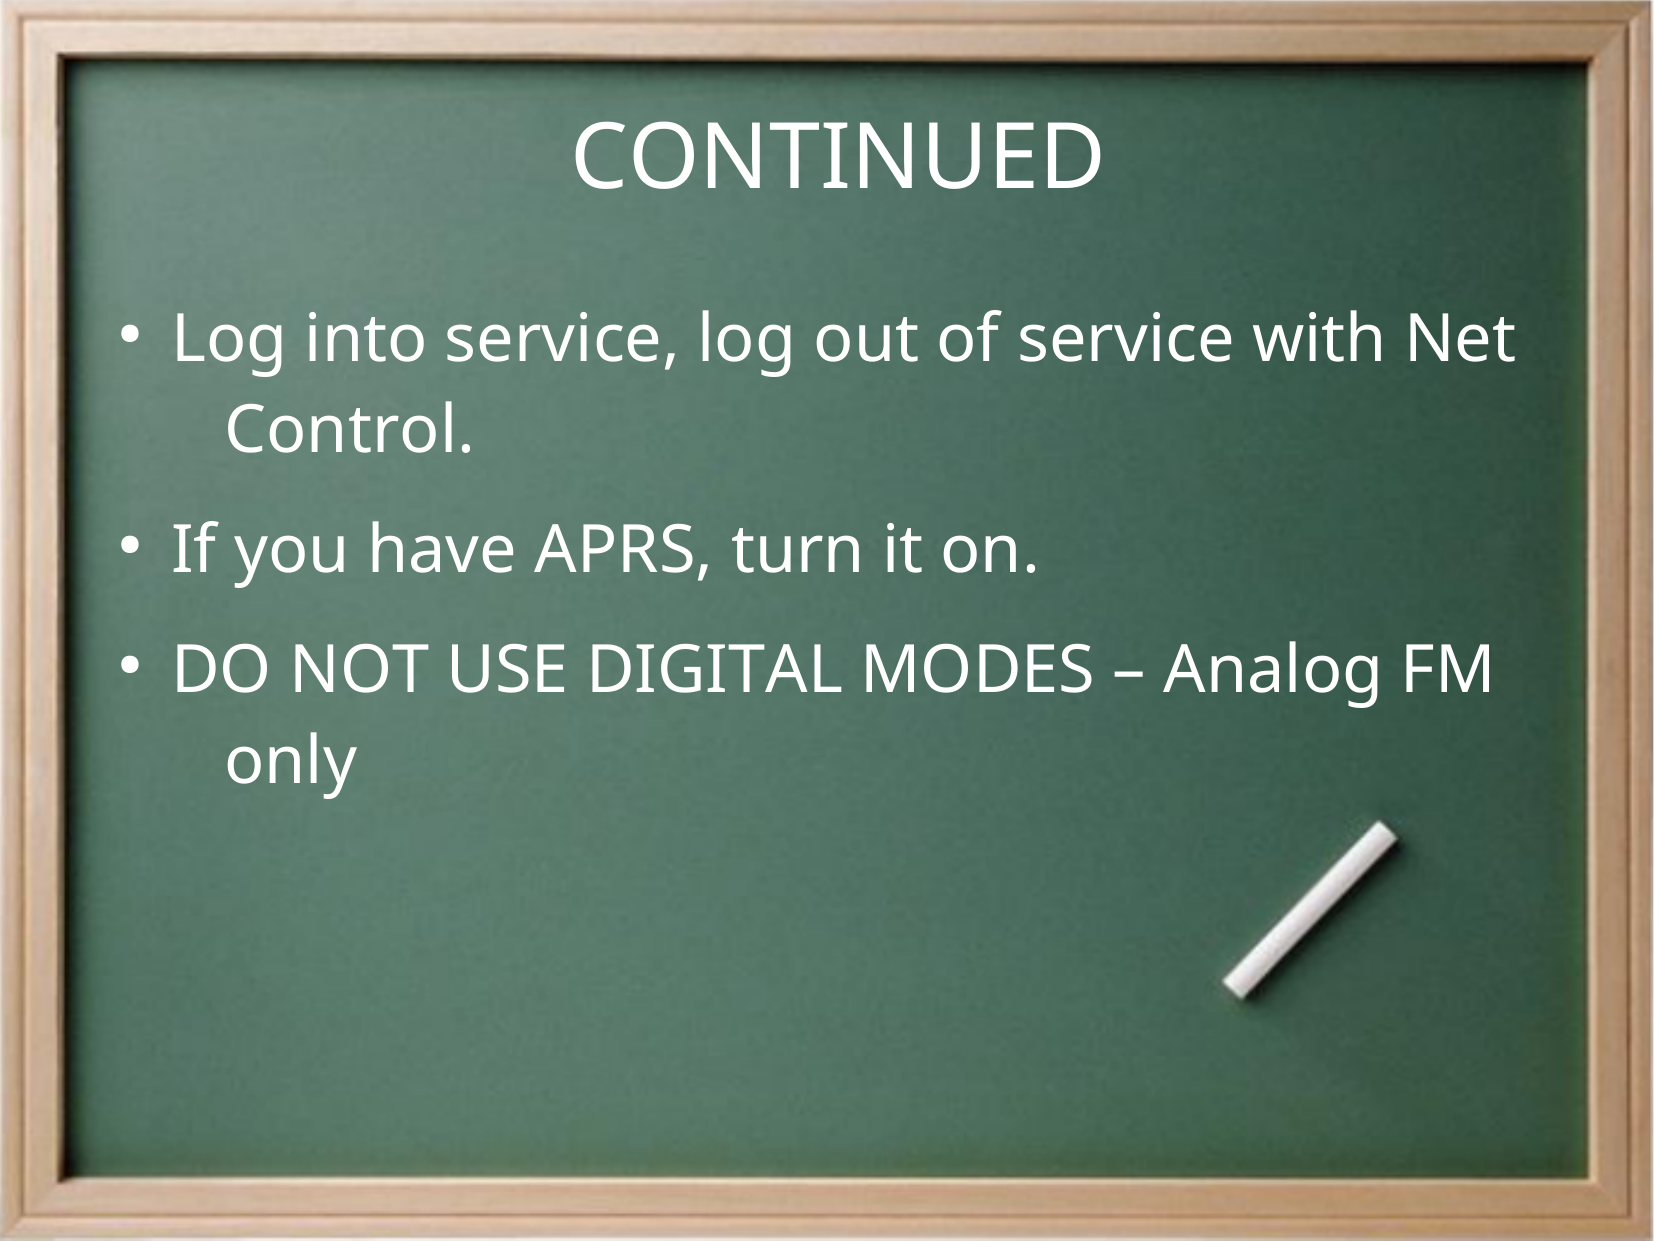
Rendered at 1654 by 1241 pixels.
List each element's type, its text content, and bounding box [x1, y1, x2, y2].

picture [0, 0, 1654, 1241]
title CONTINUED [82, 49, 1571, 257]
list Log into service, log out of service with Net Control. If you have APRS, turn it on. DO NOT USE DIGITAL MODES – Analog FM only [82, 290, 1571, 1109]
